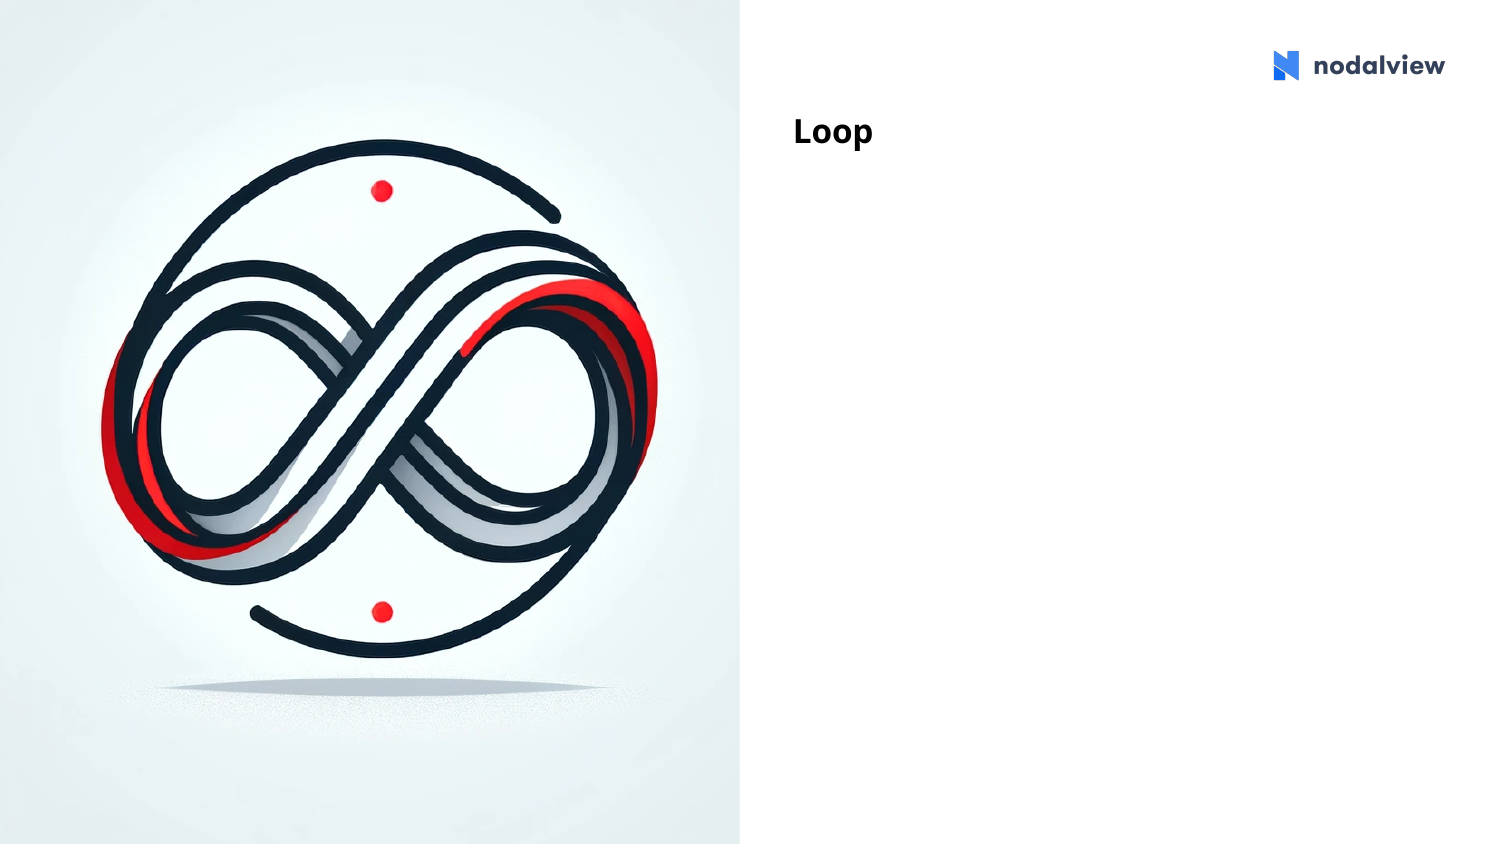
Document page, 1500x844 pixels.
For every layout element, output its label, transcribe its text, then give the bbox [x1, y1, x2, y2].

title Loop [777, 94, 1500, 266]
picture [1242, 0, 1477, 94]
picture [0, 0, 740, 844]
